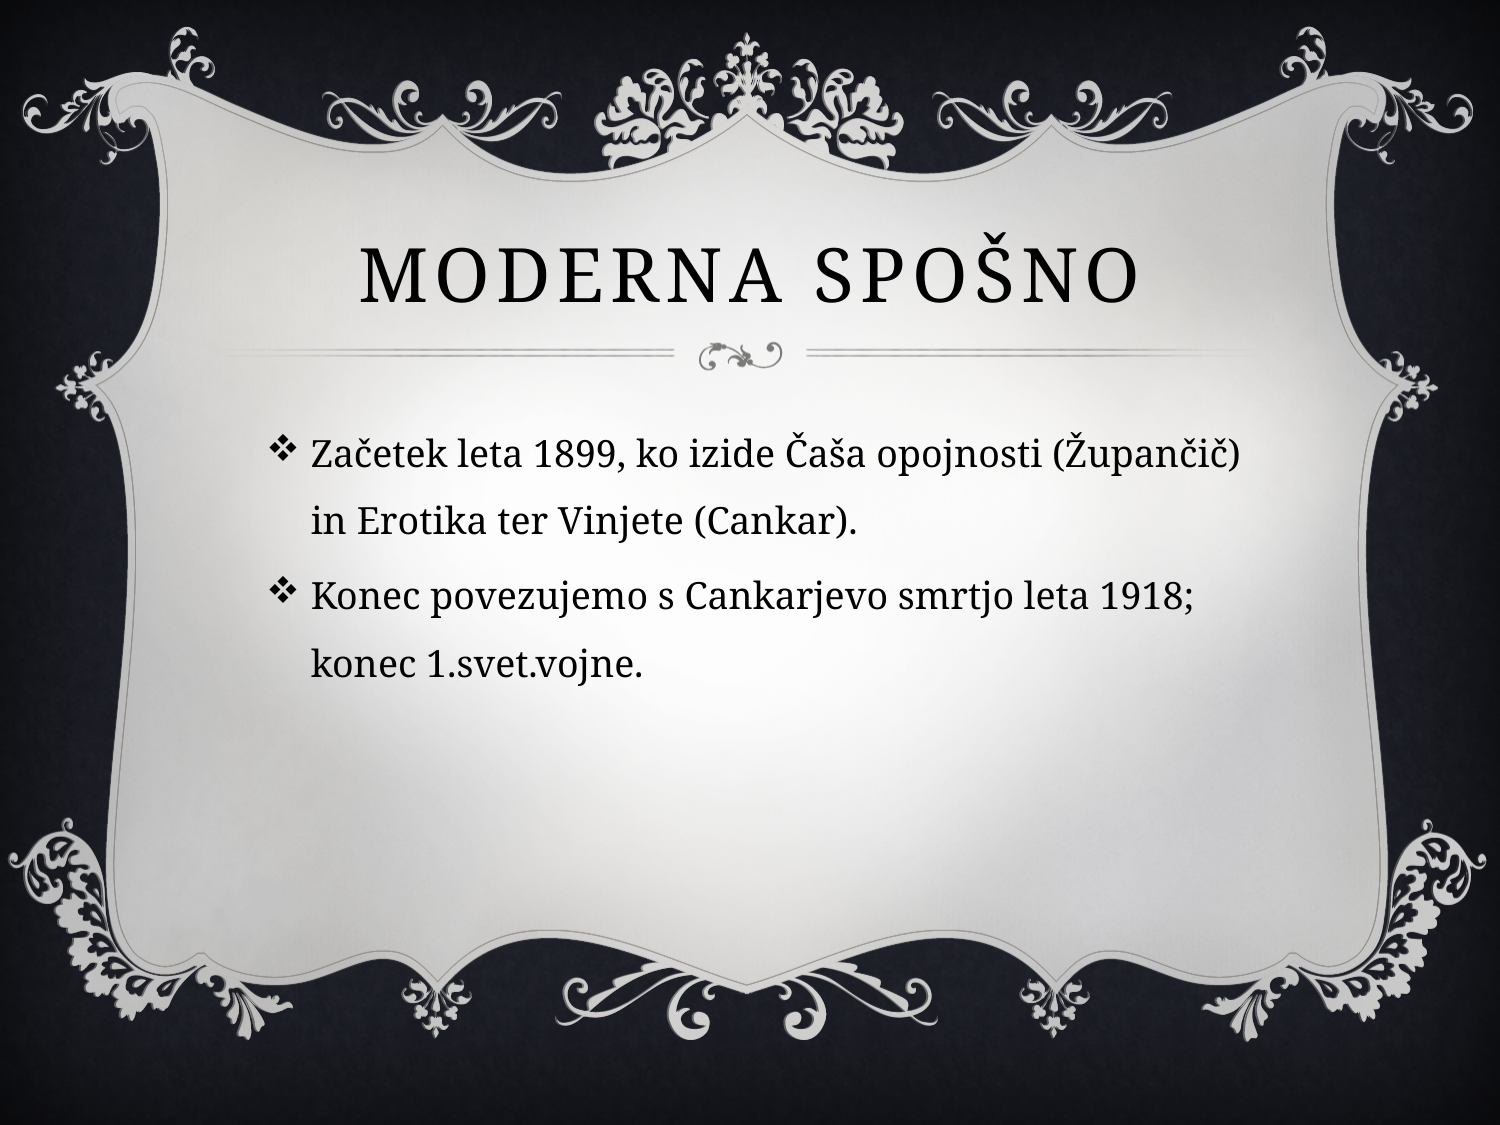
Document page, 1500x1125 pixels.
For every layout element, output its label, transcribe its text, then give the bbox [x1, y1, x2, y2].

list Začetek leta 1899, ko izide Čaša opojnosti (Župančič) in Erotika ter Vinjete (Cankar). Konec povezujemo s Cankarjevo smrtjo leta 1918; konec 1.svet.vojne. [225, 399, 1275, 900]
title Moderna Spošno [225, 212, 1275, 325]
picture [0, 0, 1500, 1125]
